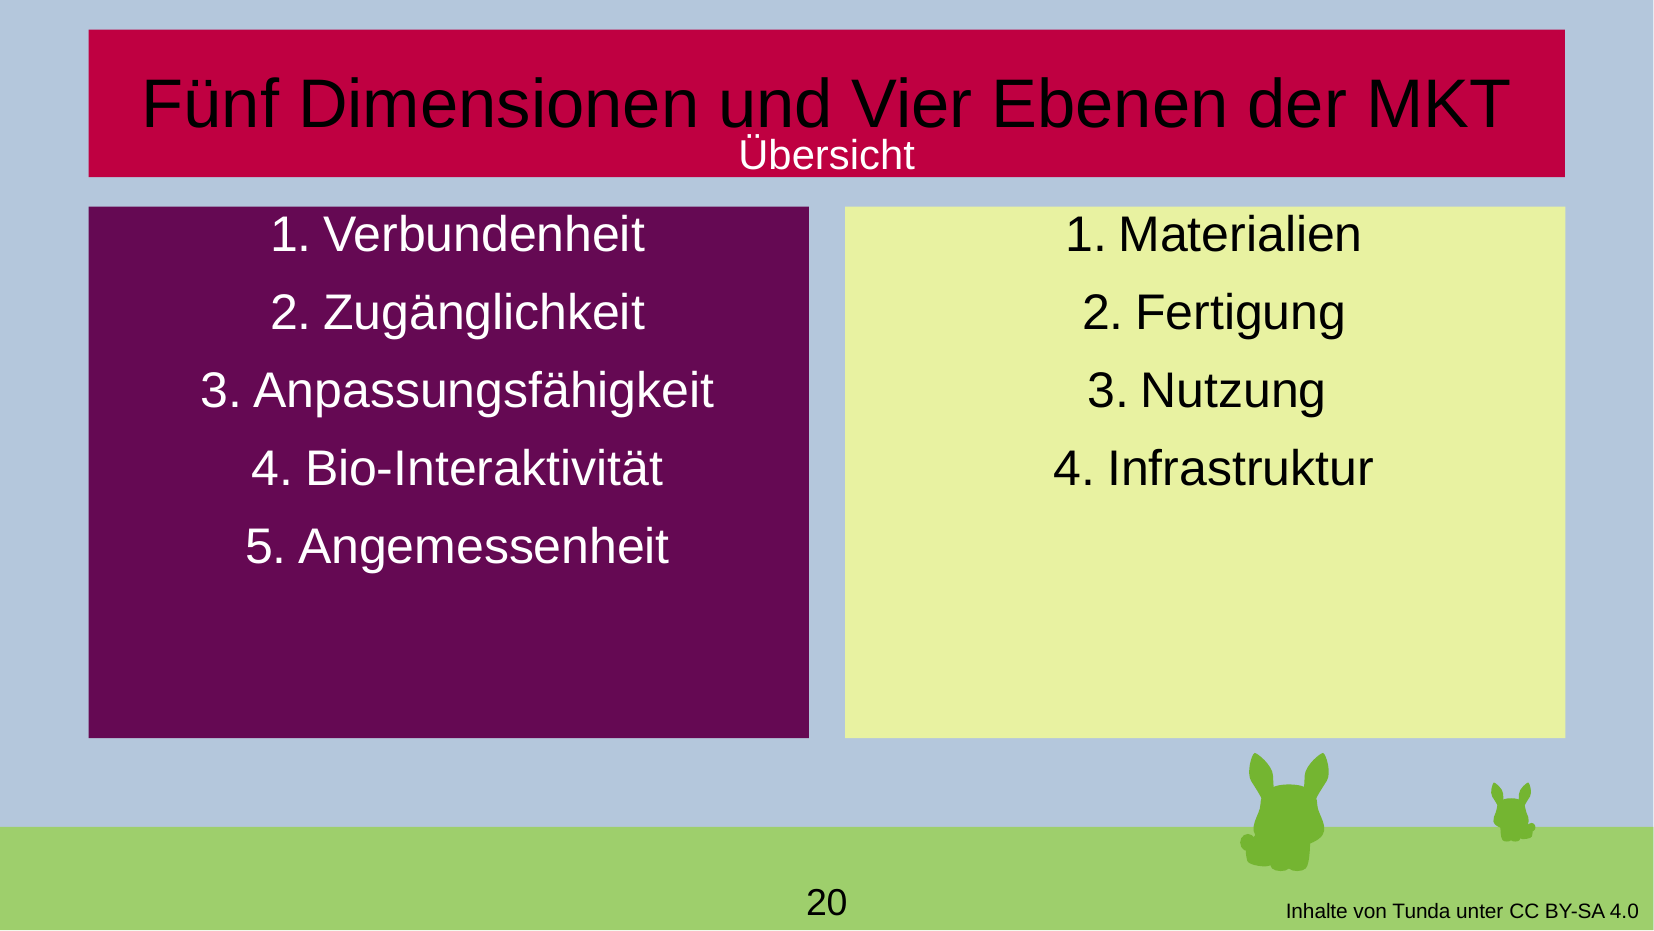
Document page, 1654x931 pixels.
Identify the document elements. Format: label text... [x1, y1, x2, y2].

text_box Inhalte von Tunda unter CC BY-SA 4.0 [944, 856, 1654, 931]
text_box Übersicht [501, 124, 1152, 186]
list Materialien Fertigung Nutzung Infrastruktur [845, 206, 1566, 739]
text_box <Foliennummer> [259, 874, 944, 931]
title Fünf Dimensionen und Vier Ebenen der MKT [88, 29, 1565, 178]
list Verbundenheit Zugänglichkeit Anpassungsfähigkeit Bio-Interaktivität Angemessenheit [88, 206, 809, 739]
